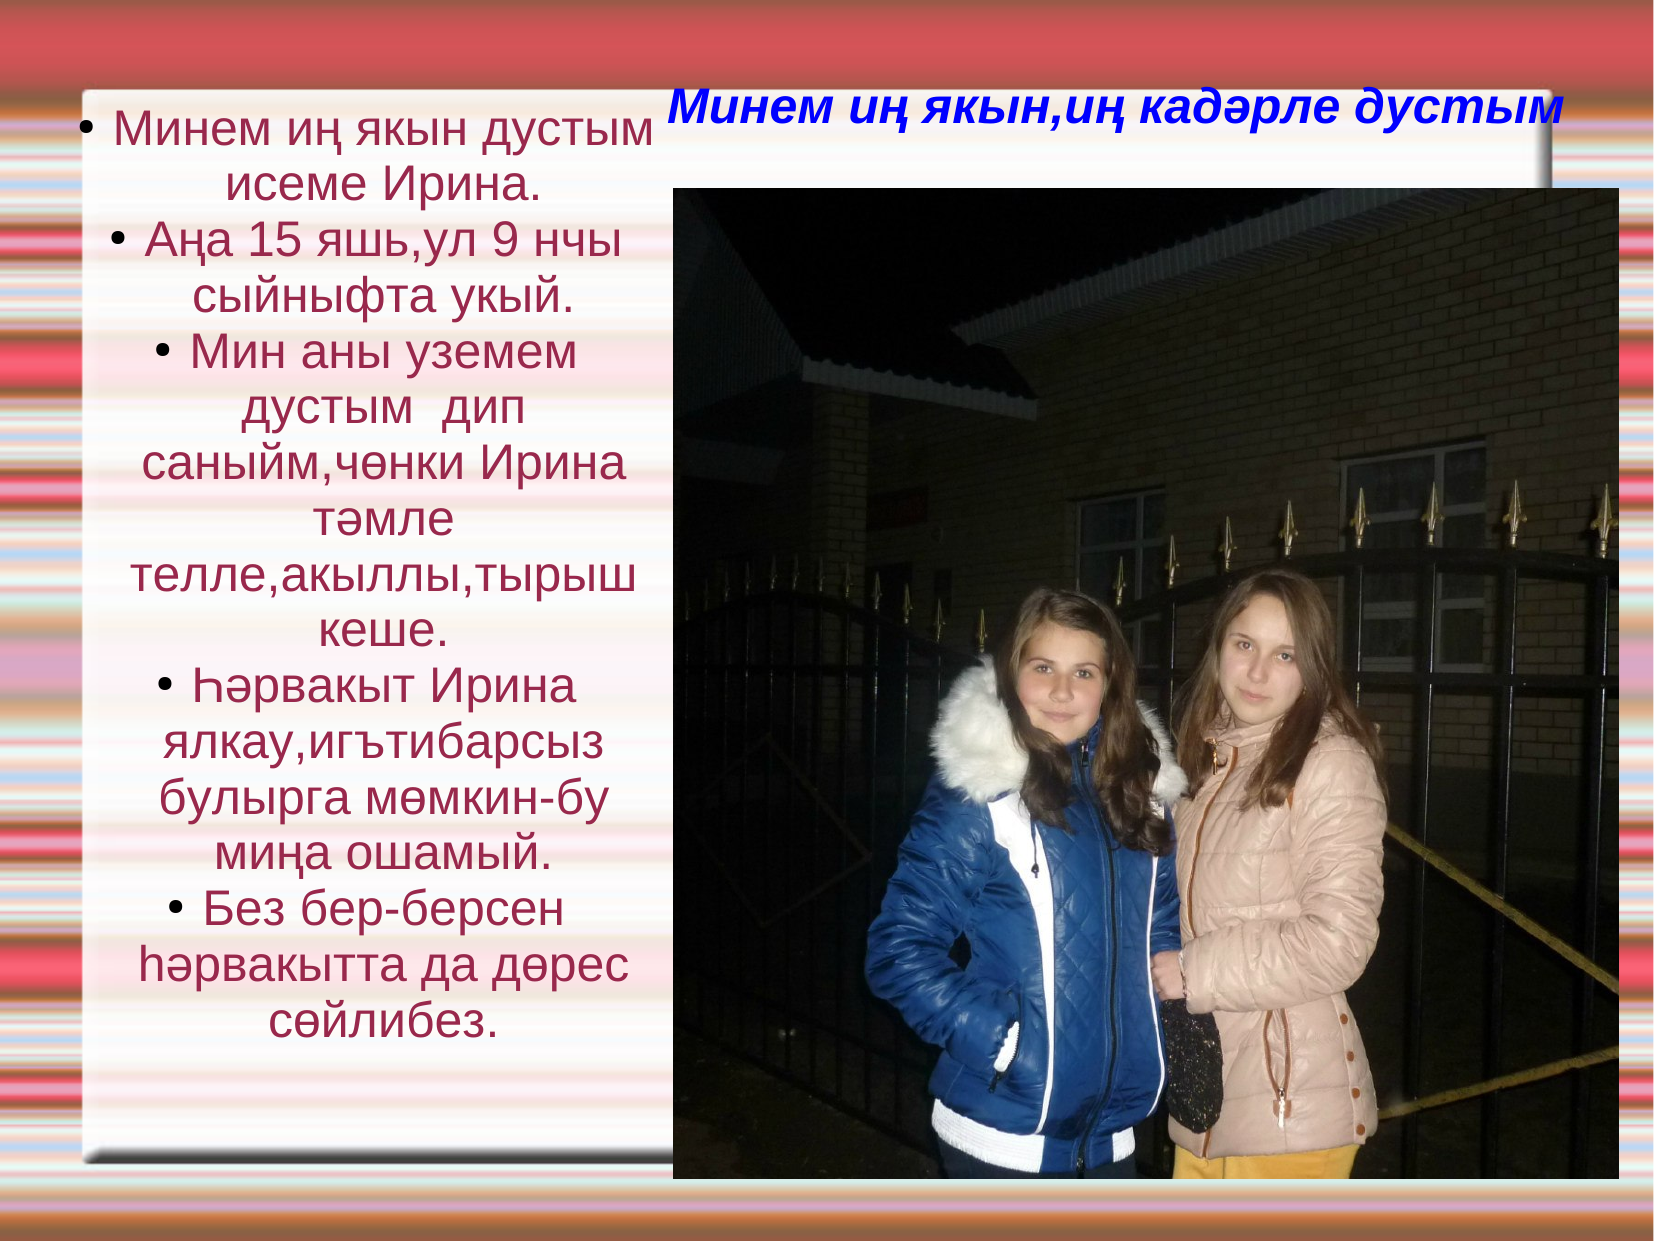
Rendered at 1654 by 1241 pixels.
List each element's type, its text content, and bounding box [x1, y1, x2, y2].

subtitle Минем иң якын дустым исеме Ирина. Аңа 15 яшь,ул 9 нчы сыйныфта укый. Мин аны уземем дустым дип саныйм,чөнки Ирина тәмле телле,акыллы,тырыш кеше. Һәрвакыт Ирина ялкау,игътибарсыз булырга мөмкин-бу миңа ошамый. Без бер-берсен һәрвакытта да дөрес сөйлибез. [70, 84, 662, 1063]
title Минем иң якын,иң кадәрле дустым [625, 11, 1607, 201]
picture [0, 0, 1654, 1241]
